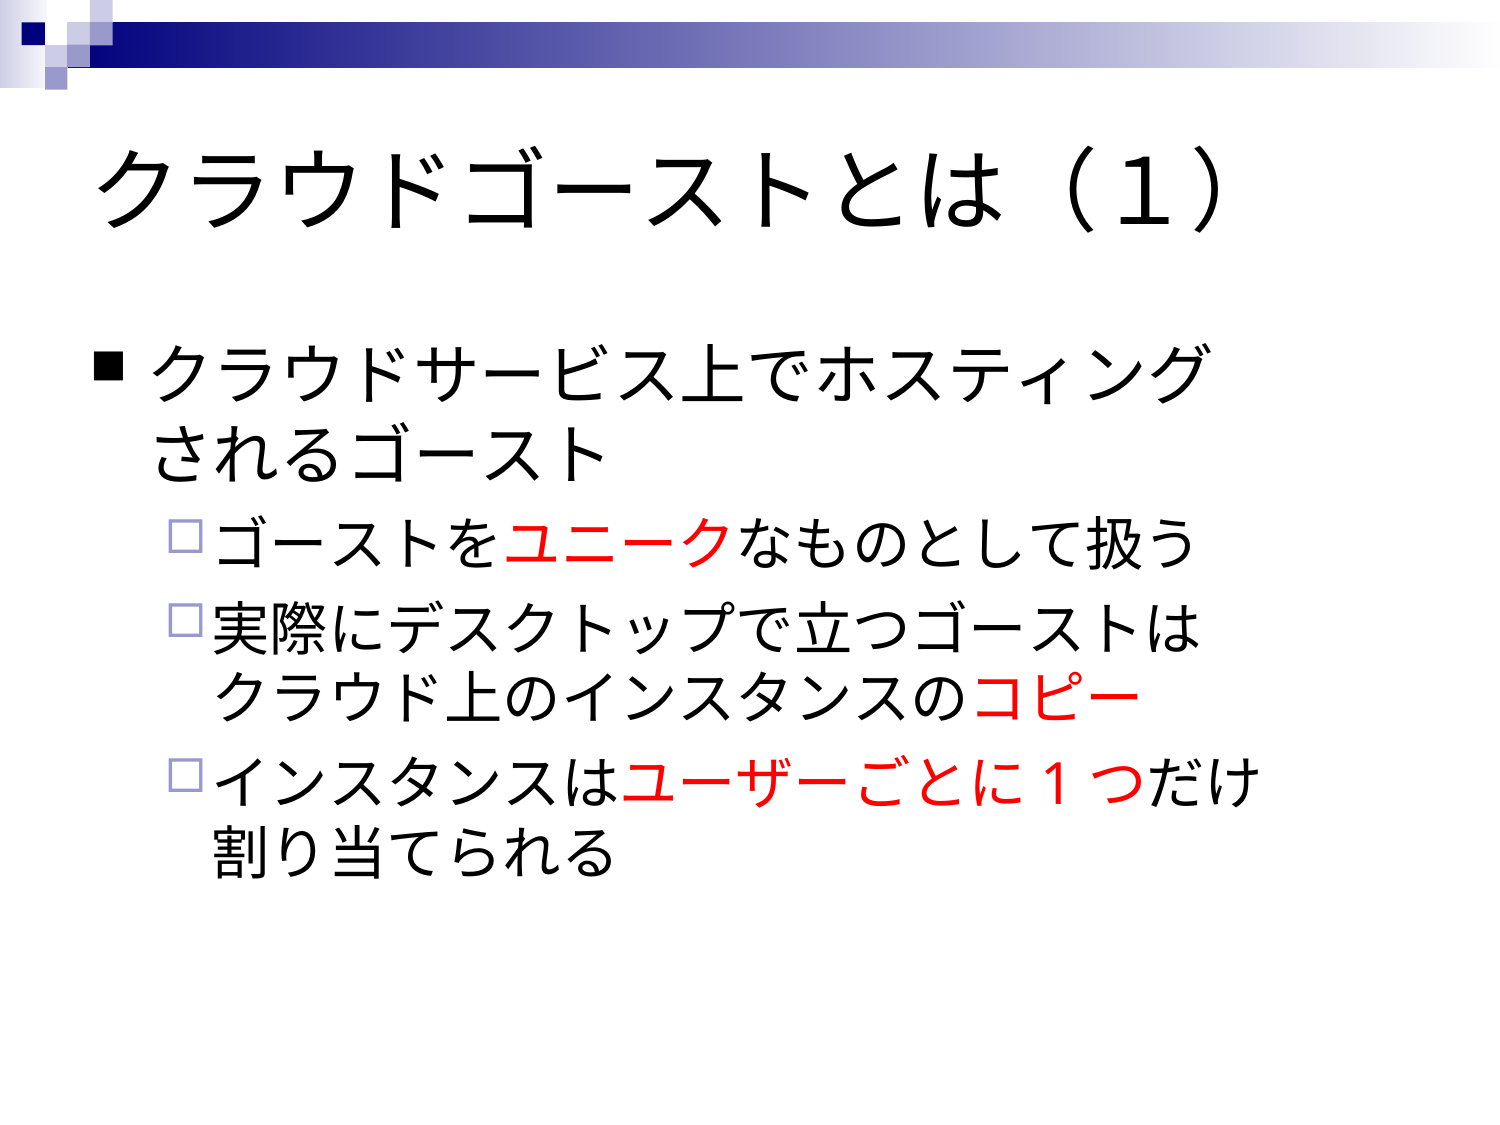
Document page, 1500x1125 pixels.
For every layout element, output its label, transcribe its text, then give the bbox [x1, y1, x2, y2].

list クラウドサービス上でホスティング されるゴースト ゴーストをユニークなものとして扱う 実際にデスクトップで立つゴーストは クラウド上のインスタンスのコピー インスタンスはユーザーごとに 1 つだけ 割り当てられる [75, 324, 1426, 1021]
title クラウドゴーストとは（１） [75, 69, 1426, 306]
